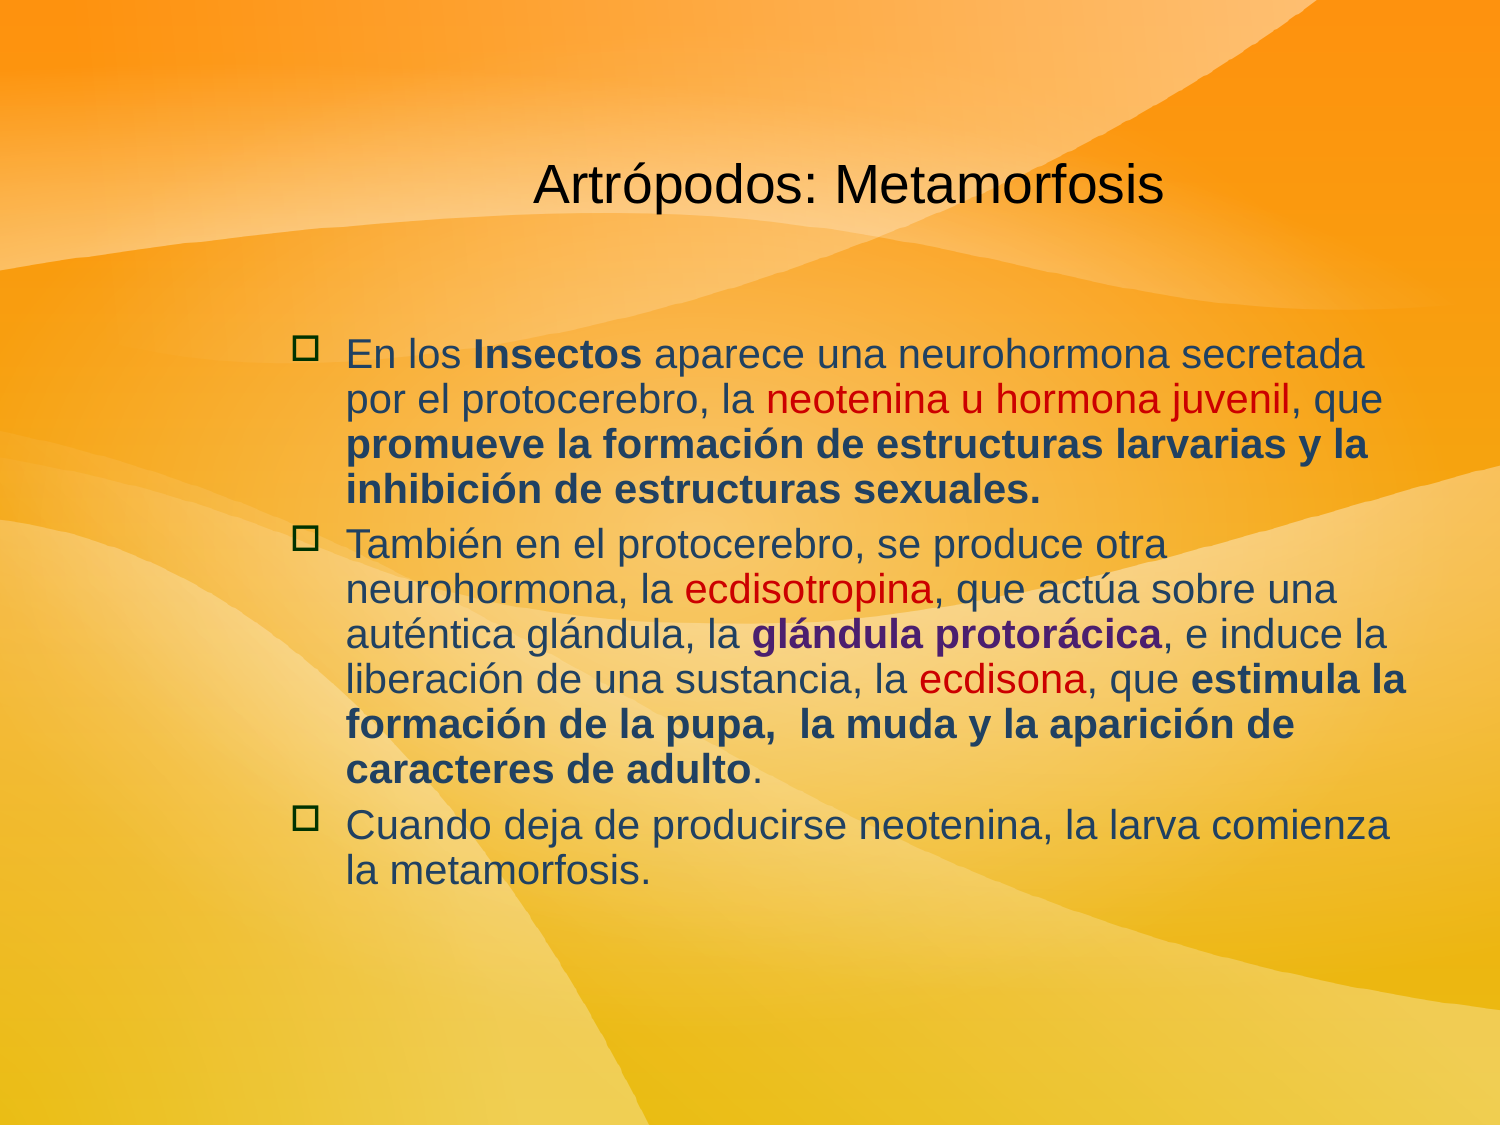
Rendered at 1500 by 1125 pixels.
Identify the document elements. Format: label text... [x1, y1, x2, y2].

list En los Insectos aparece una neurohormona secretada por el protocerebro, la neotenina u hormona juvenil, que promueve la formación de estructuras larvarias y la inhibición de estructuras sexuales. También en el protocerebro, se produce otra neurohormona, la ecdisotropina, que actúa sobre una auténtica glándula, la glándula protorácica, e induce la liberación de una sustancia, la ecdisona, que estimula la formación de la pupa, la muda y la aparición de caracteres de adulto. Cuando deja de producirse neotenina, la larva comienza la metamorfosis. [274, 324, 1425, 1001]
picture [0, 0, 1500, 1125]
title Artrópodos: Metamorfosis [274, 75, 1425, 288]
